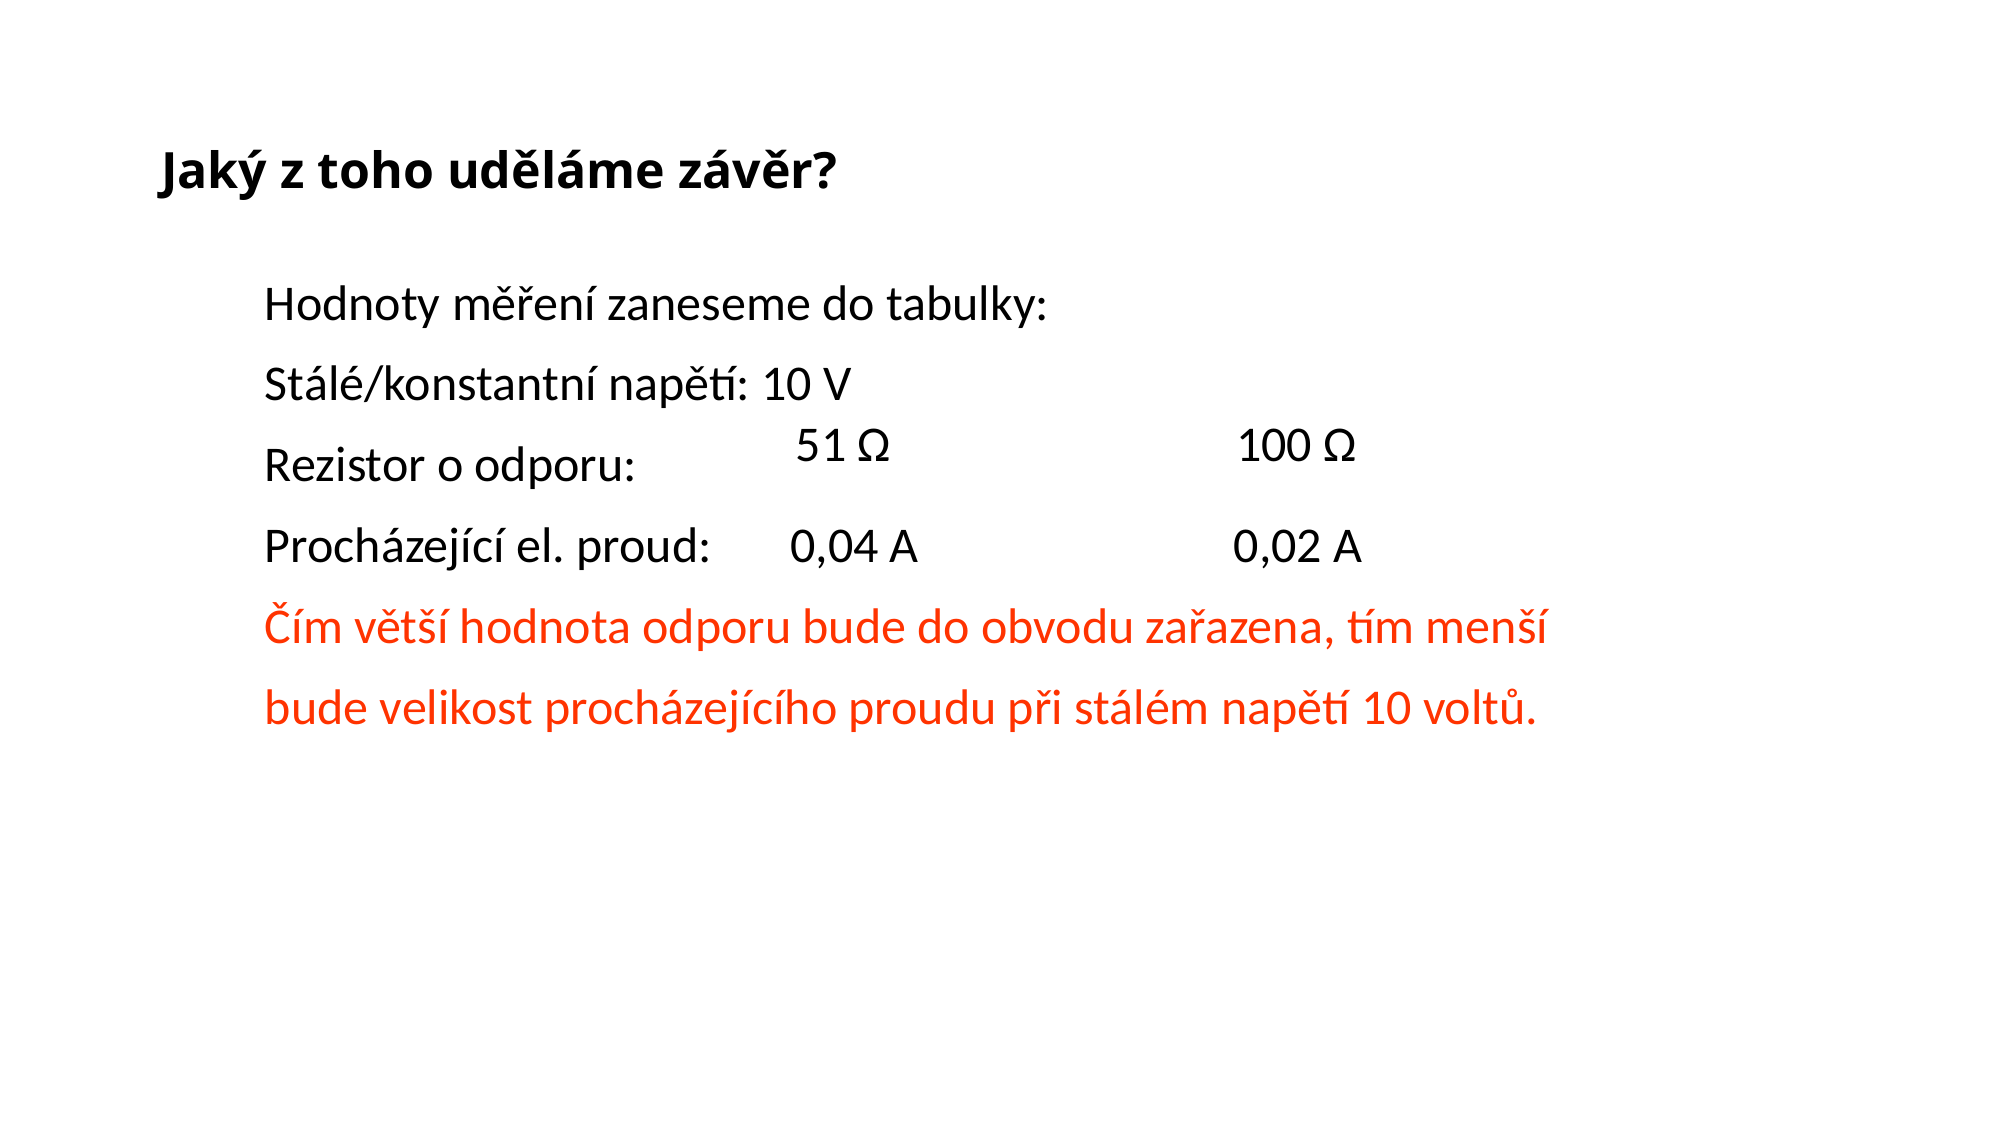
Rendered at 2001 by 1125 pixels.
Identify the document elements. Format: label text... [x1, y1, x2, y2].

text_box 100 Ω [1221, 404, 1372, 479]
title Jaký z toho uděláme závěr? [137, 59, 1863, 278]
text_box 51 Ω [781, 404, 906, 479]
list Hodnoty měření zaneseme do tabulky: Stálé/konstantní napětí: 10 V Rezistor o odporu: Procházející el. proud: 0,04 A 0,02 A Čím větší hodnota odporu bude do obvodu zařazena, tím menší bude velikost procházejícího proudu při stálém napětí 10 voltů. [249, 262, 1739, 1005]
